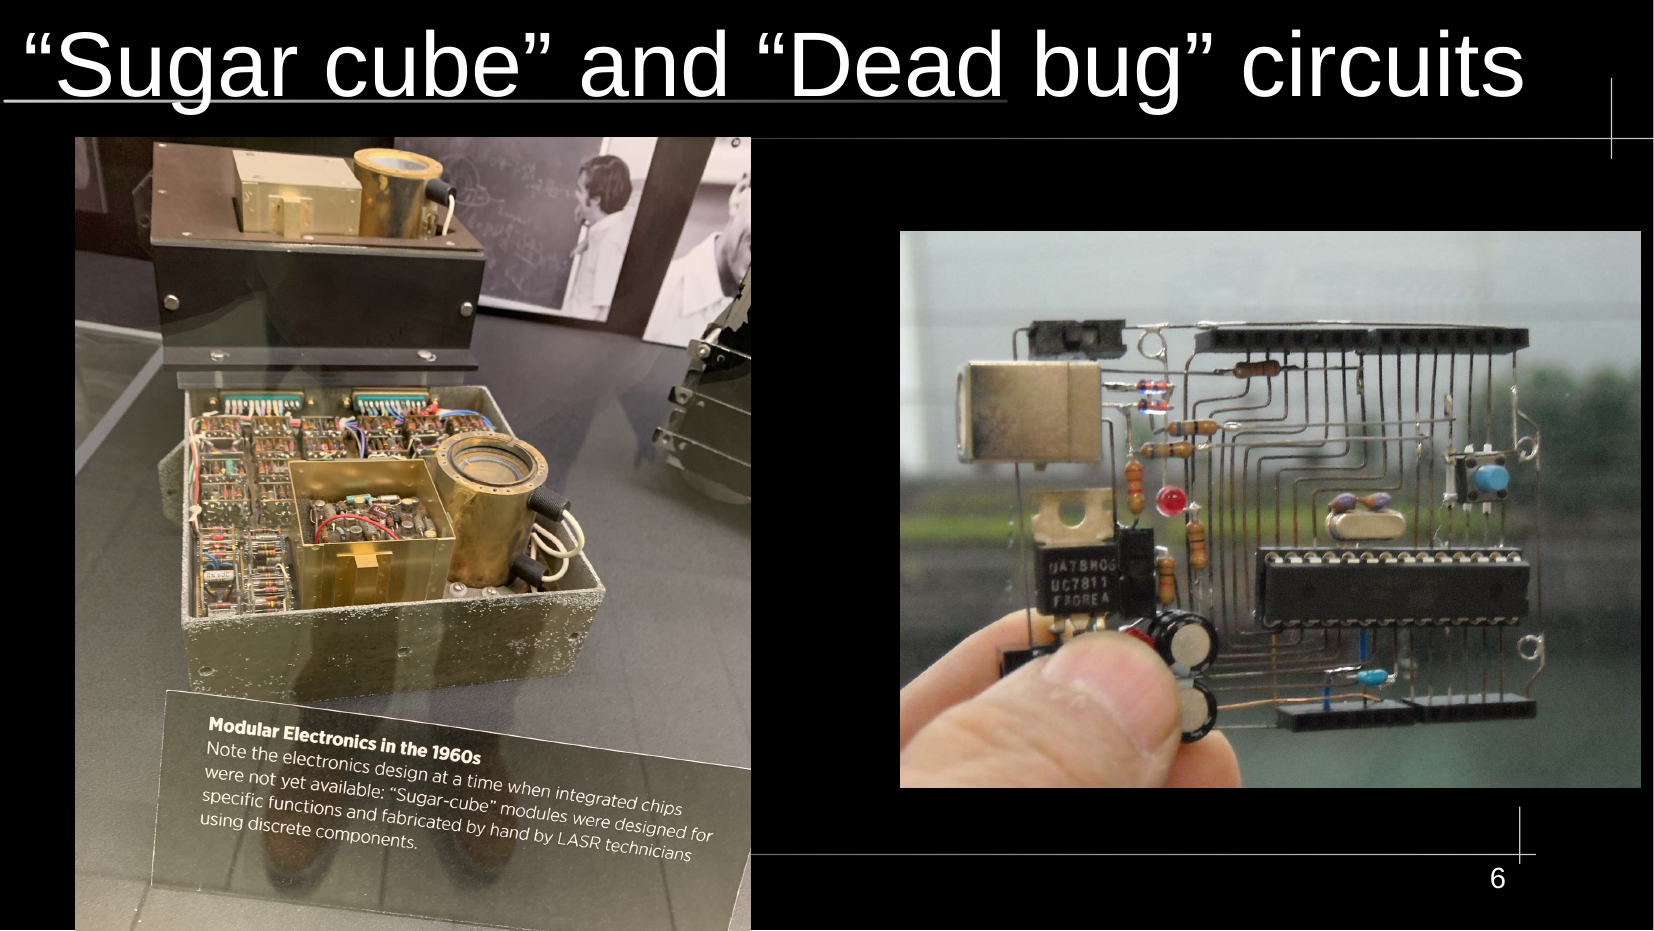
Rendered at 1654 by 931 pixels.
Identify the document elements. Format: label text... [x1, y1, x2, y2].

title “Sugar cube” and “Dead bug” circuits [23, 11, 1589, 119]
picture [75, 137, 751, 931]
picture [900, 231, 1641, 788]
